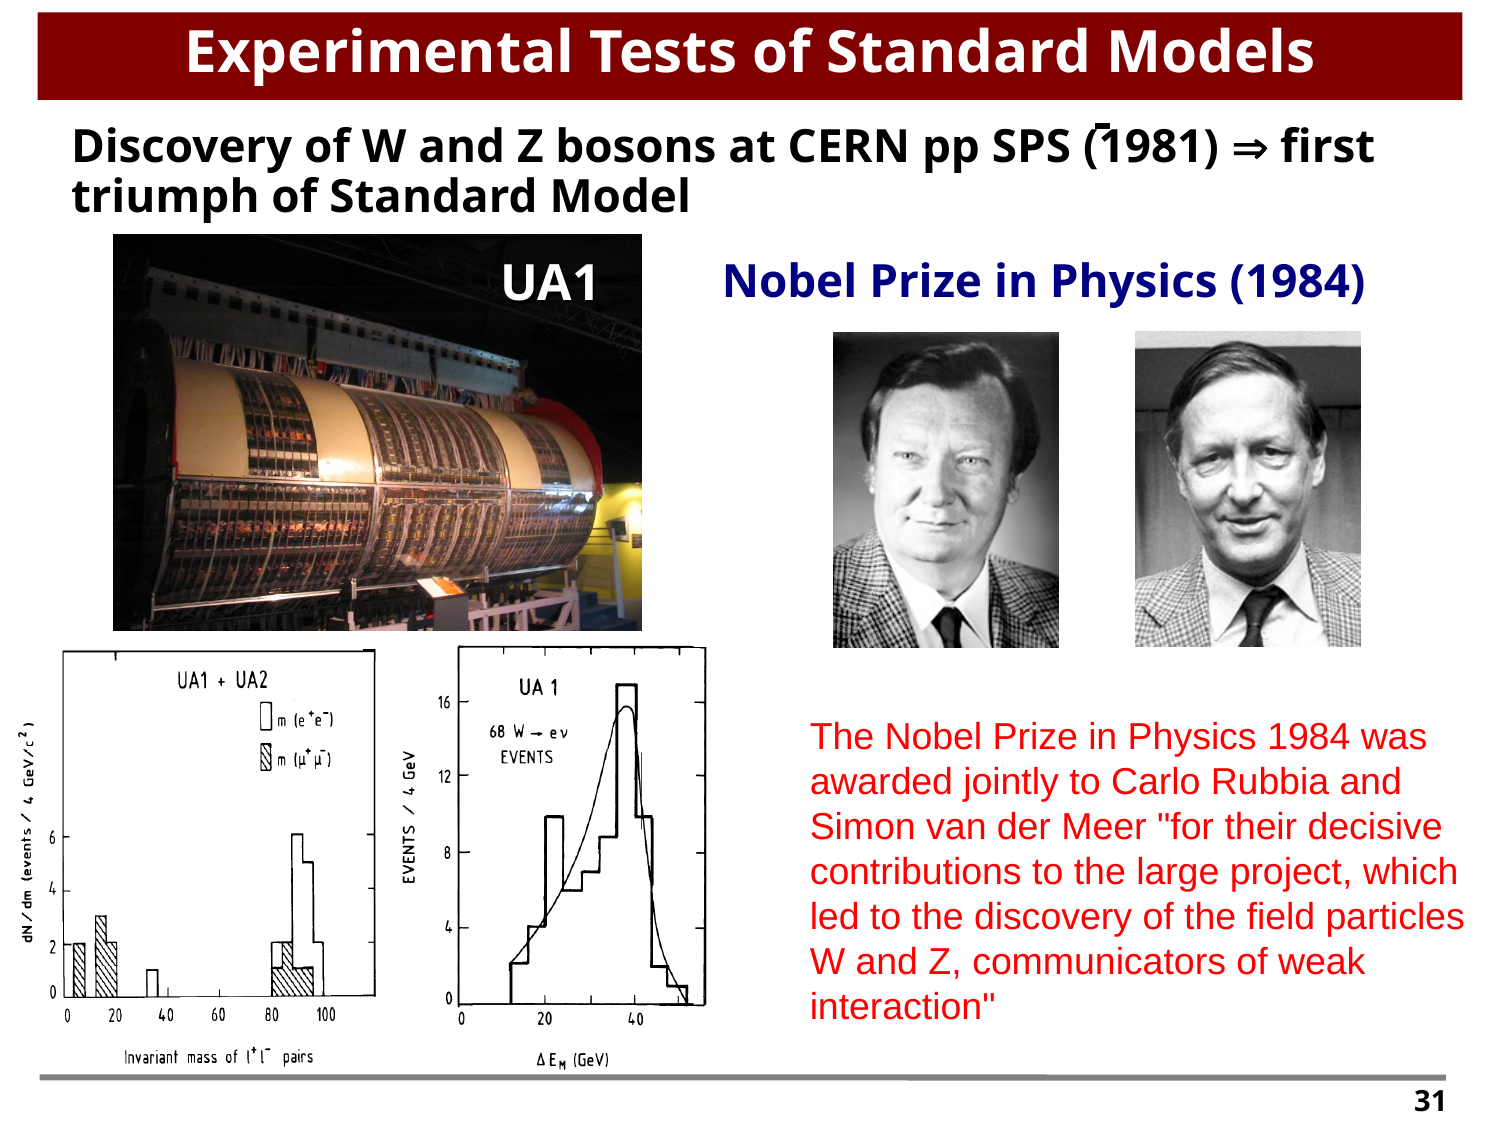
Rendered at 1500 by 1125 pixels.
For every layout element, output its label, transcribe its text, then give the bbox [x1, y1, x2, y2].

list Discovery of W and Z bosons at CERN pp SPS (1981) Þ first triumph of Standard Model [0, 111, 1486, 255]
text_box UA1 [485, 243, 636, 319]
picture [5, 234, 716, 1072]
picture [1135, 331, 1361, 647]
picture [833, 332, 1059, 648]
text_box The Nobel Prize in Physics 1984 was awarded jointly to Carlo Rubbia and Simon van der Meer "for their decisive contributions to the large project, which led to the discovery of the field particles W and Z, communicators of weak interaction" [795, 705, 1486, 1080]
title Experimental Tests of Standard Models [45, 12, 1456, 96]
text_box Nobel Prize in Physics (1984) [707, 244, 1490, 314]
